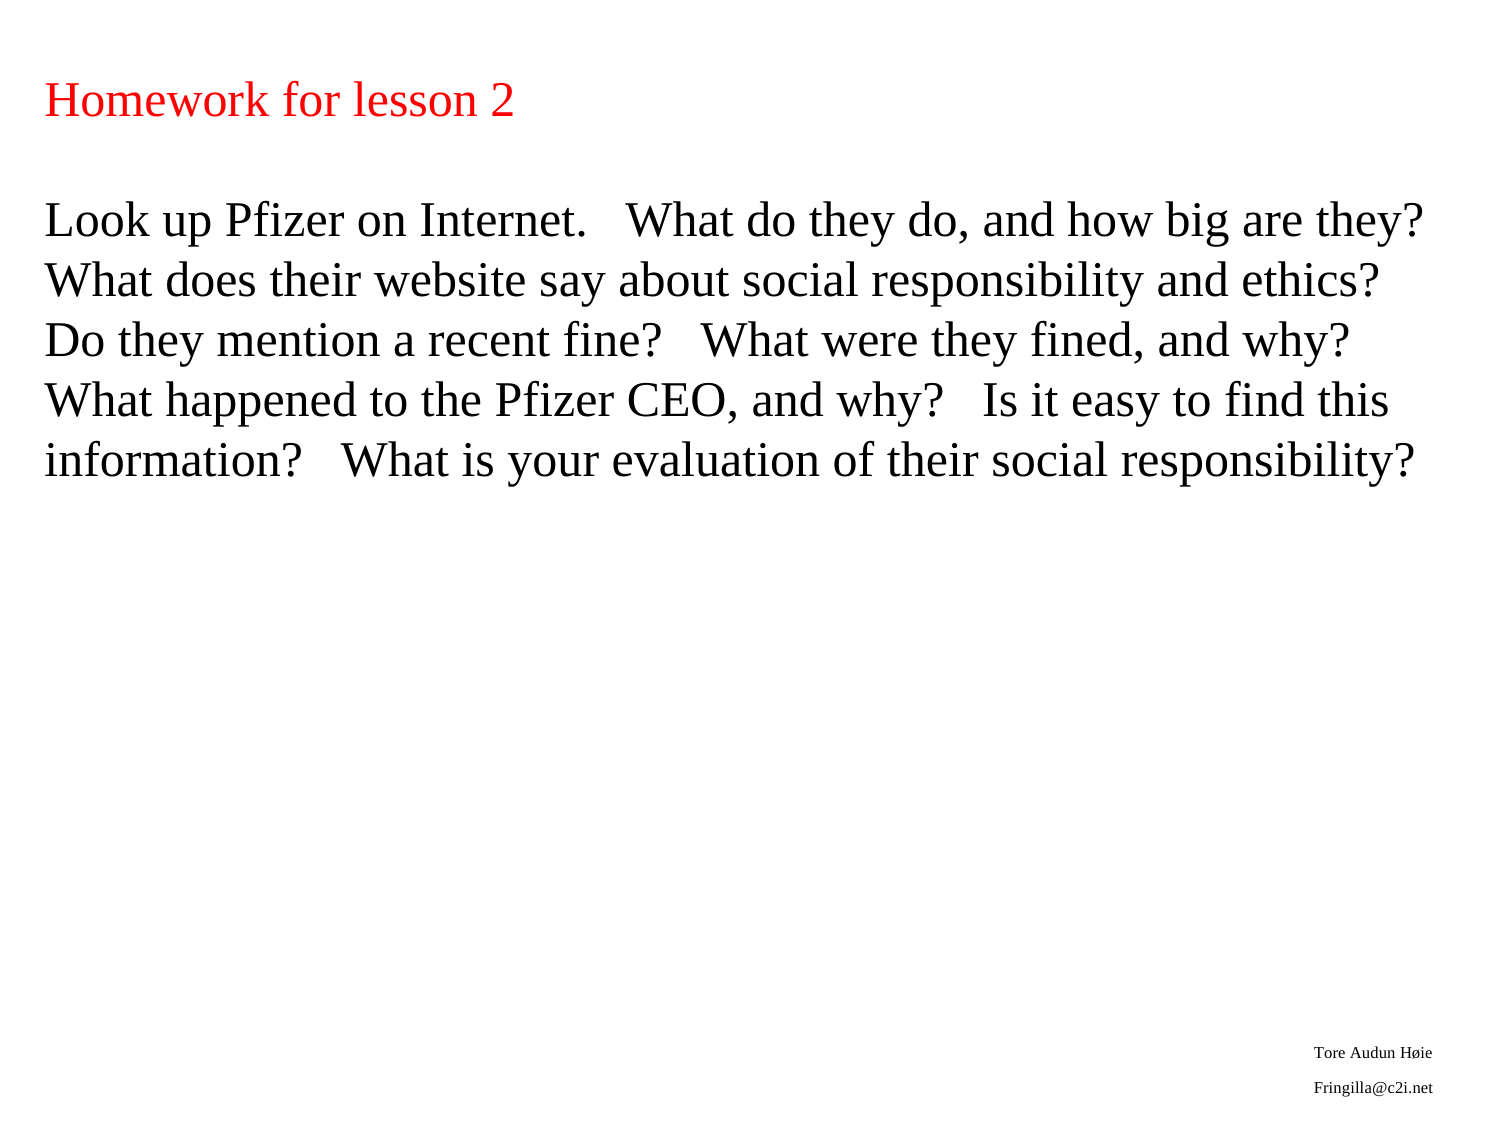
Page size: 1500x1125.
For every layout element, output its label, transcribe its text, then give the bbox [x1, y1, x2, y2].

text_box Homework for lesson 2 Look up Pfizer on Internet. What do they do, and how big are they? What does their website say about social responsibility and ethics? Do they mention a recent fine? What were they fined, and why? What happened to the Pfizer CEO, and why? Is it easy to find this information? What is your evaluation of their social responsibility? [29, 59, 1477, 554]
text_box Tore Audun Høie Fringilla@c2i.net [1299, 1034, 1500, 1106]
